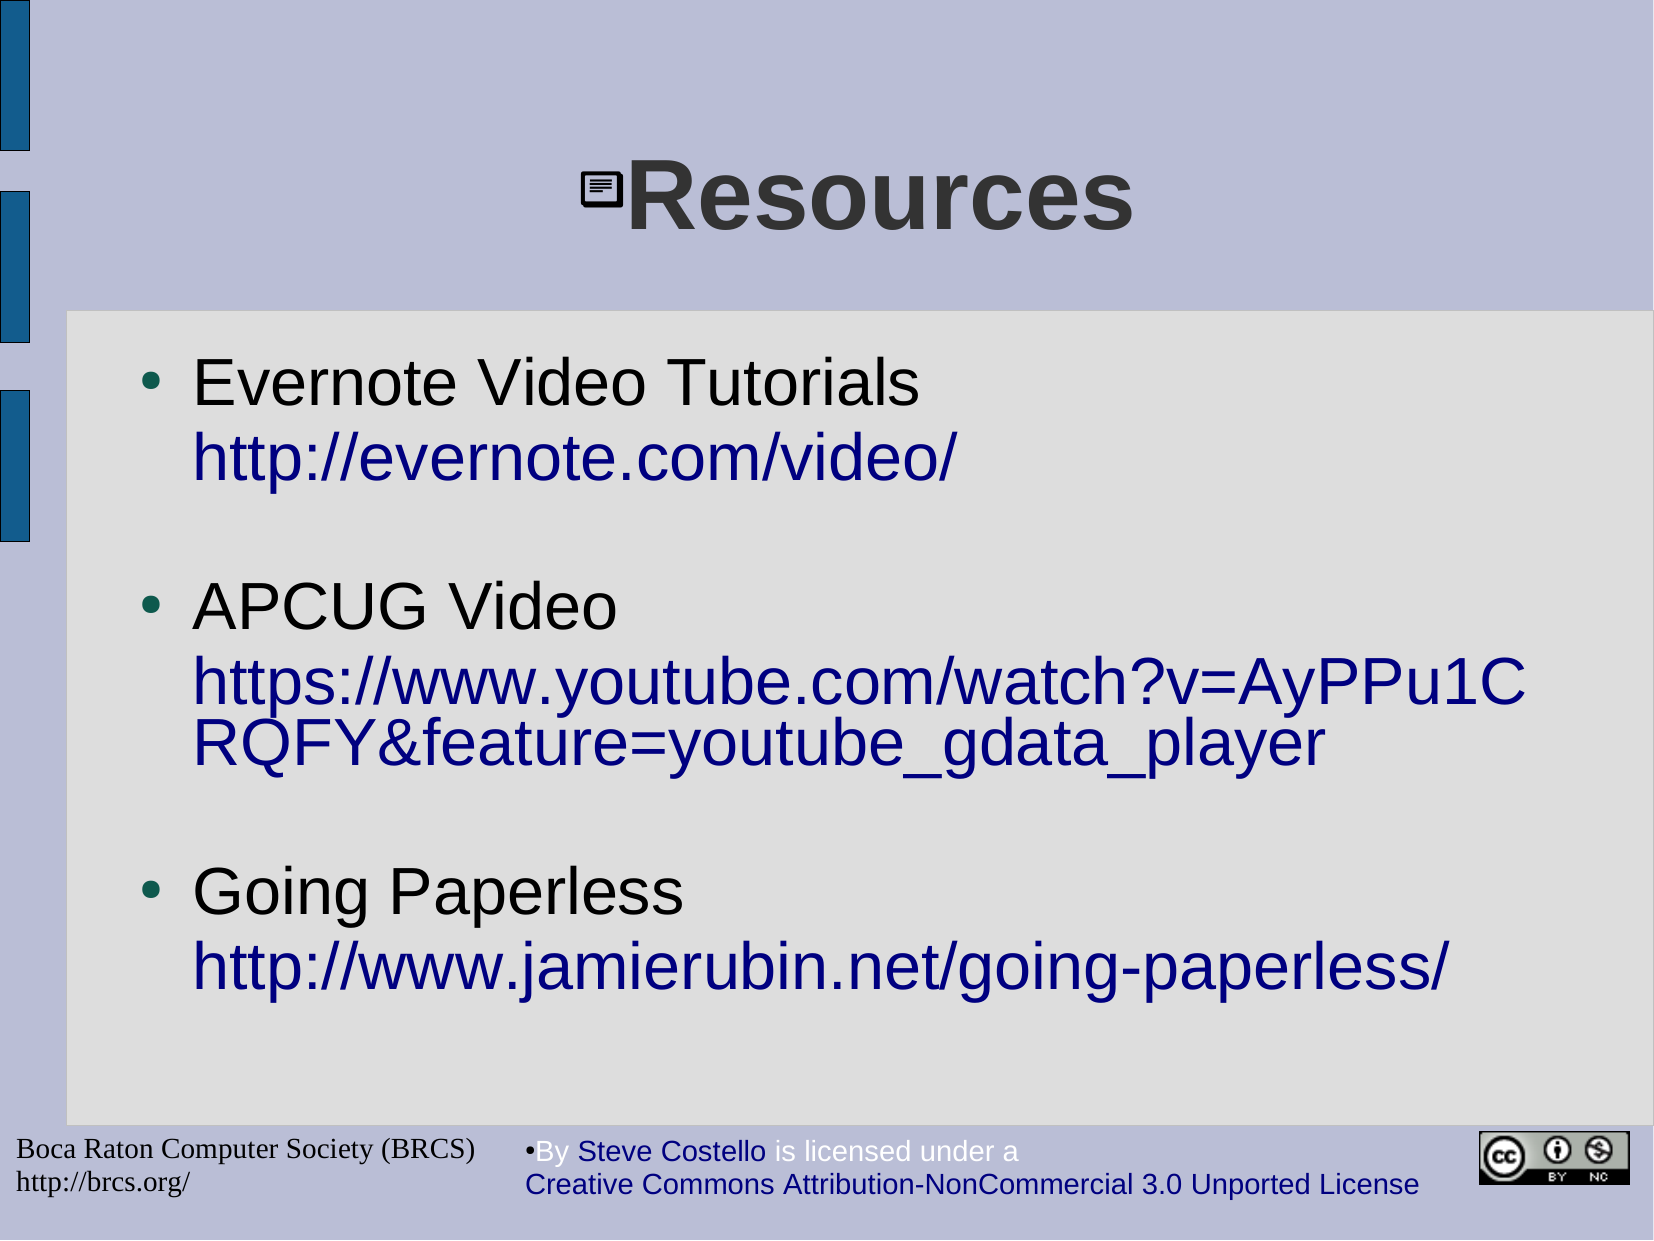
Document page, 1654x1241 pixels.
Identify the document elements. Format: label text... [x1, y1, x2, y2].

picture [1479, 1131, 1630, 1185]
title Resources [121, 91, 1534, 299]
list Evernote Video Tutorials http://evernote.com/video/ APCUG Video https://www.youtube.com/watch?v=AyPPu1CRQFY&feature=youtube_gdata_player Going Paperlesshttp://www.jamierubin.net/going-paperless/ [121, 344, 1534, 1065]
